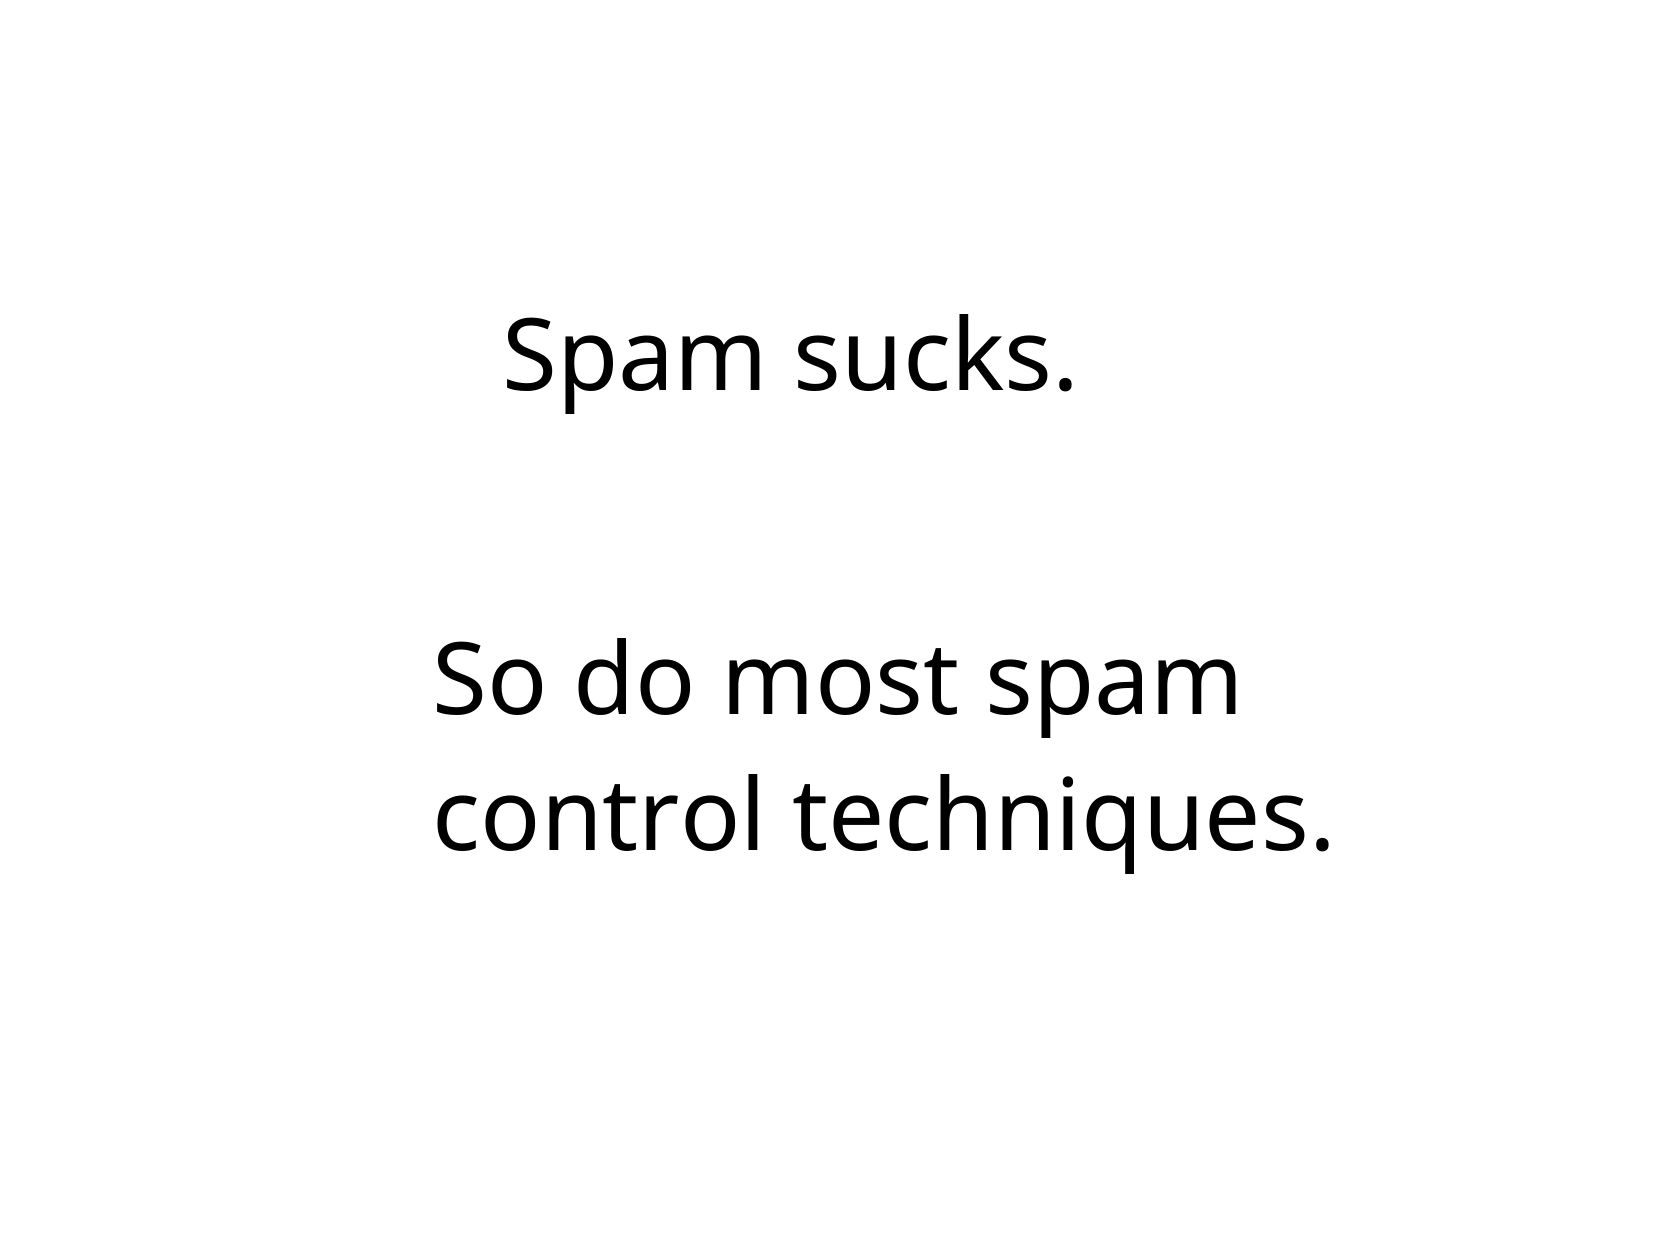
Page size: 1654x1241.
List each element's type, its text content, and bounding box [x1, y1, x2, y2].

text_box So do most spam control techniques. [417, 600, 1388, 859]
text_box Spam sucks. [487, 275, 1148, 413]
